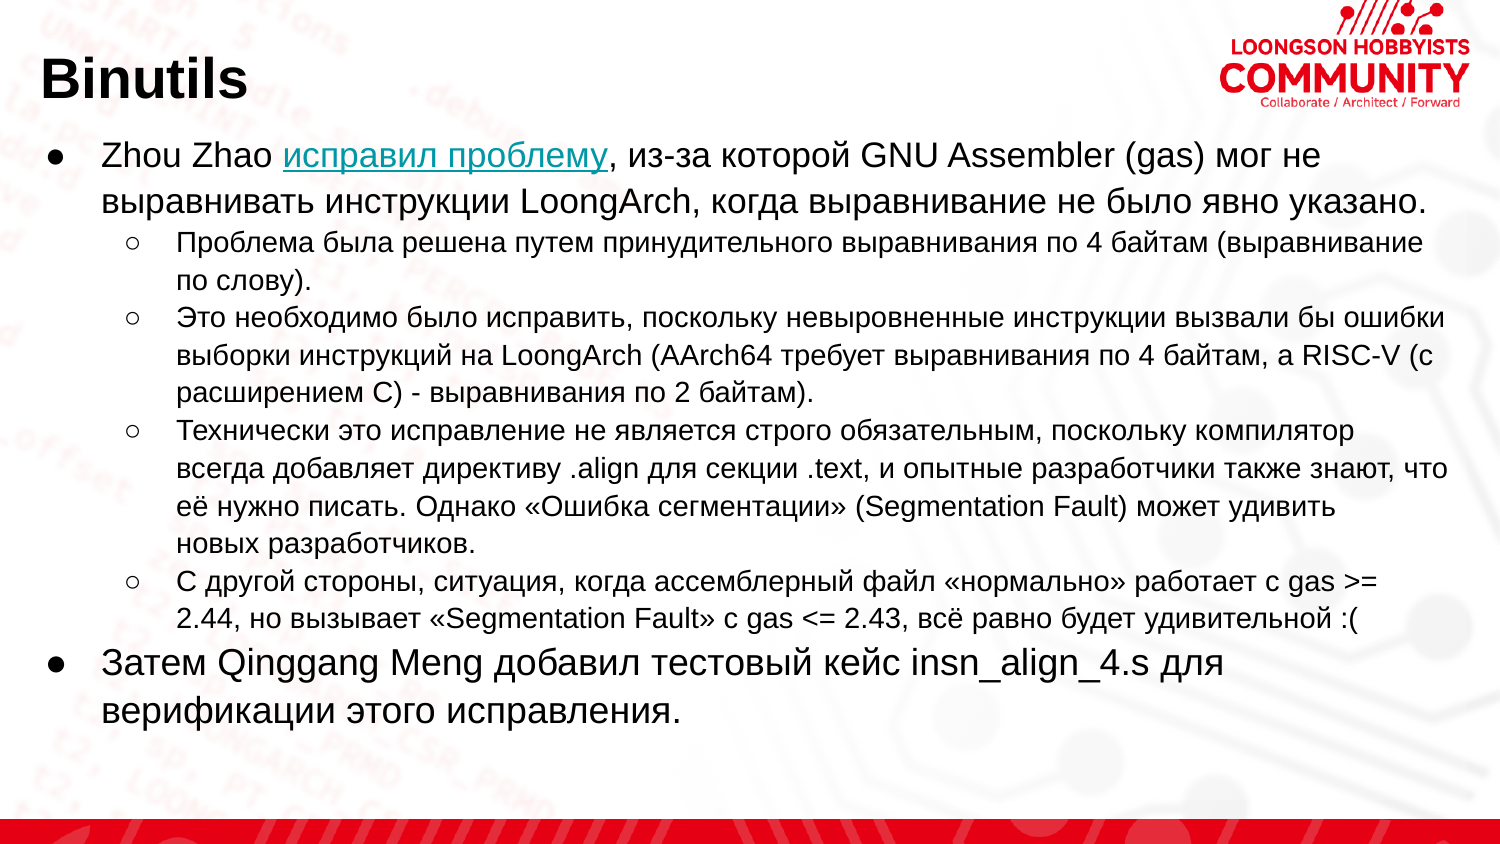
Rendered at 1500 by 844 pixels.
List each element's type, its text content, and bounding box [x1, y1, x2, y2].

picture [0, 0, 1500, 844]
list Zhou Zhao исправил проблему, из-за которой GNU Assembler (gas) мог не выравнивать инструкции LoongArch, когда выравнивание не было явно указано. Проблема была решена путем принудительного выравнивания по 4 байтам (выравнивание по слову). Это необходимо было исправить, поскольку невыровненные инструкции вызвали бы ошибки выборки инструкций на LoongArch (AArch64 требует выравнивания по 4 байтам, а RISC-V (с расширением C) - выравнивания по 2 байтам). Технически это исправление не является строго обязательным, поскольку компилятор всегда добавляет директиву .align для секции .text, и опытные разработчики также знают, что её нужно писать. Однако «Ошибка сегментации» (Segmentation Fault) может удивить новых разработчиков. С другой стороны, ситуация, когда ассемблерный файл «нормально» работает с gas >= 2.44, но вызывает «Segmentation Fault» с gas <= 2.43, всё равно будет удивительной :( Затем Qinggang Meng добавил тестовый кейс insn_align_4.s для верификации этого исправления. [10, 114, 1468, 800]
title Binutils [25, 31, 1424, 114]
